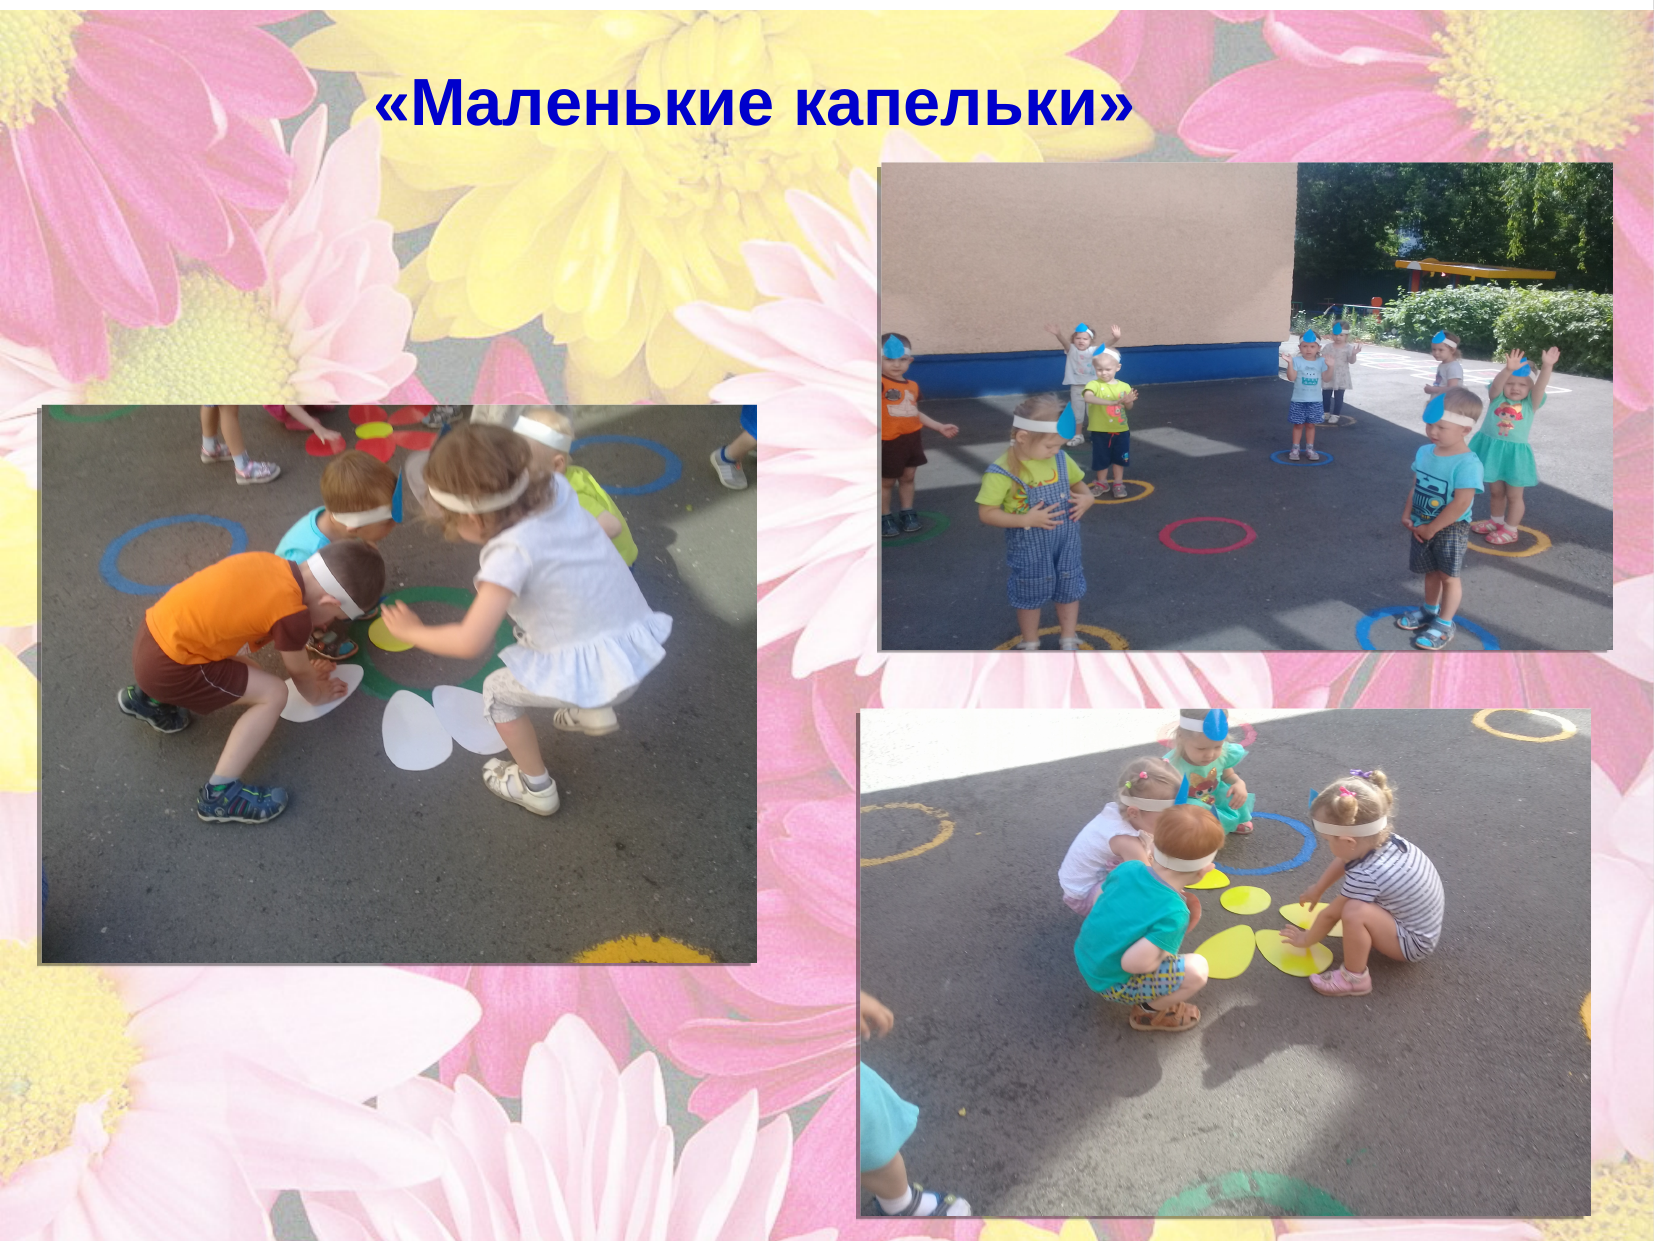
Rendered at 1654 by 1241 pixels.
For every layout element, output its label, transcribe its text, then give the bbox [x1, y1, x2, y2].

text_box «Маленькие капельки» [361, 9, 1149, 187]
picture [0, 9, 1654, 1241]
